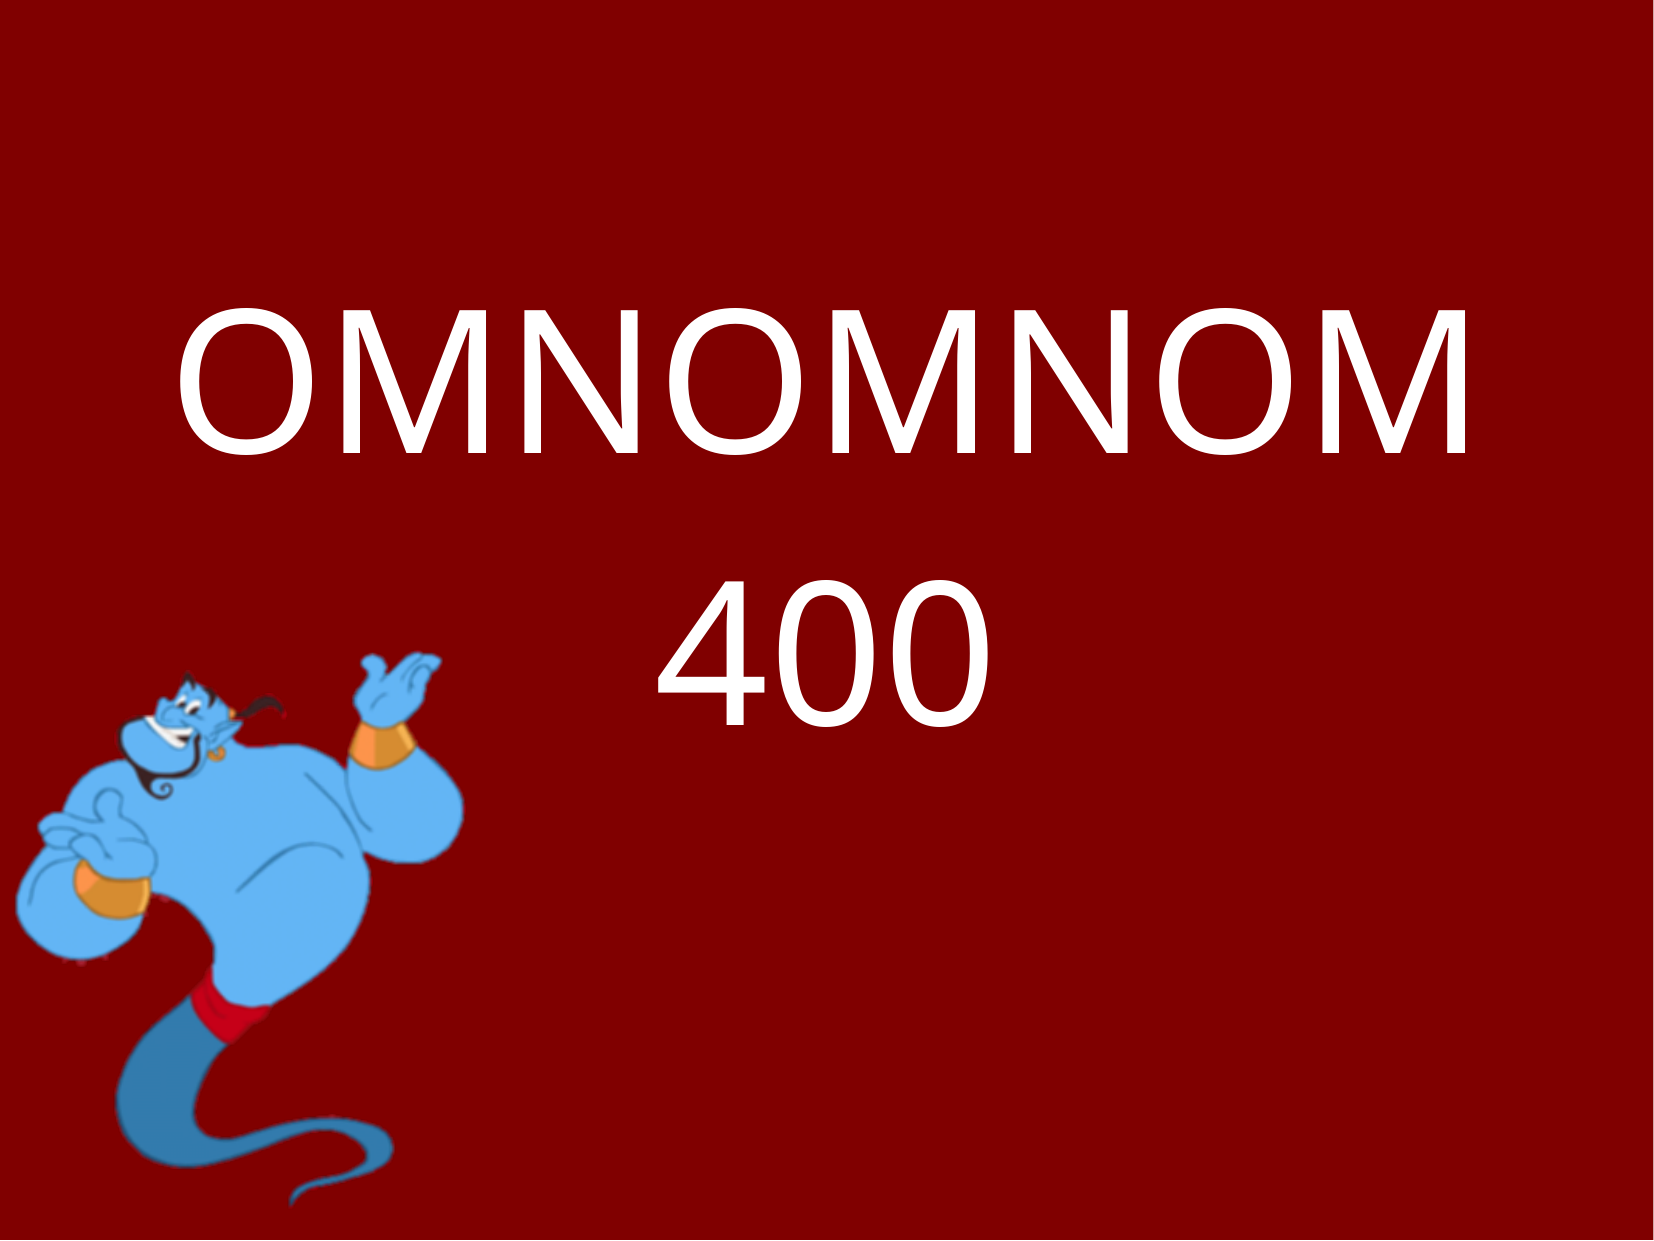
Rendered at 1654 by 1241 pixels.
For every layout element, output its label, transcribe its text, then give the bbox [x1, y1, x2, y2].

picture [7, 620, 473, 1241]
subtitle OMNOMNOM 400 [82, 49, 1571, 975]
